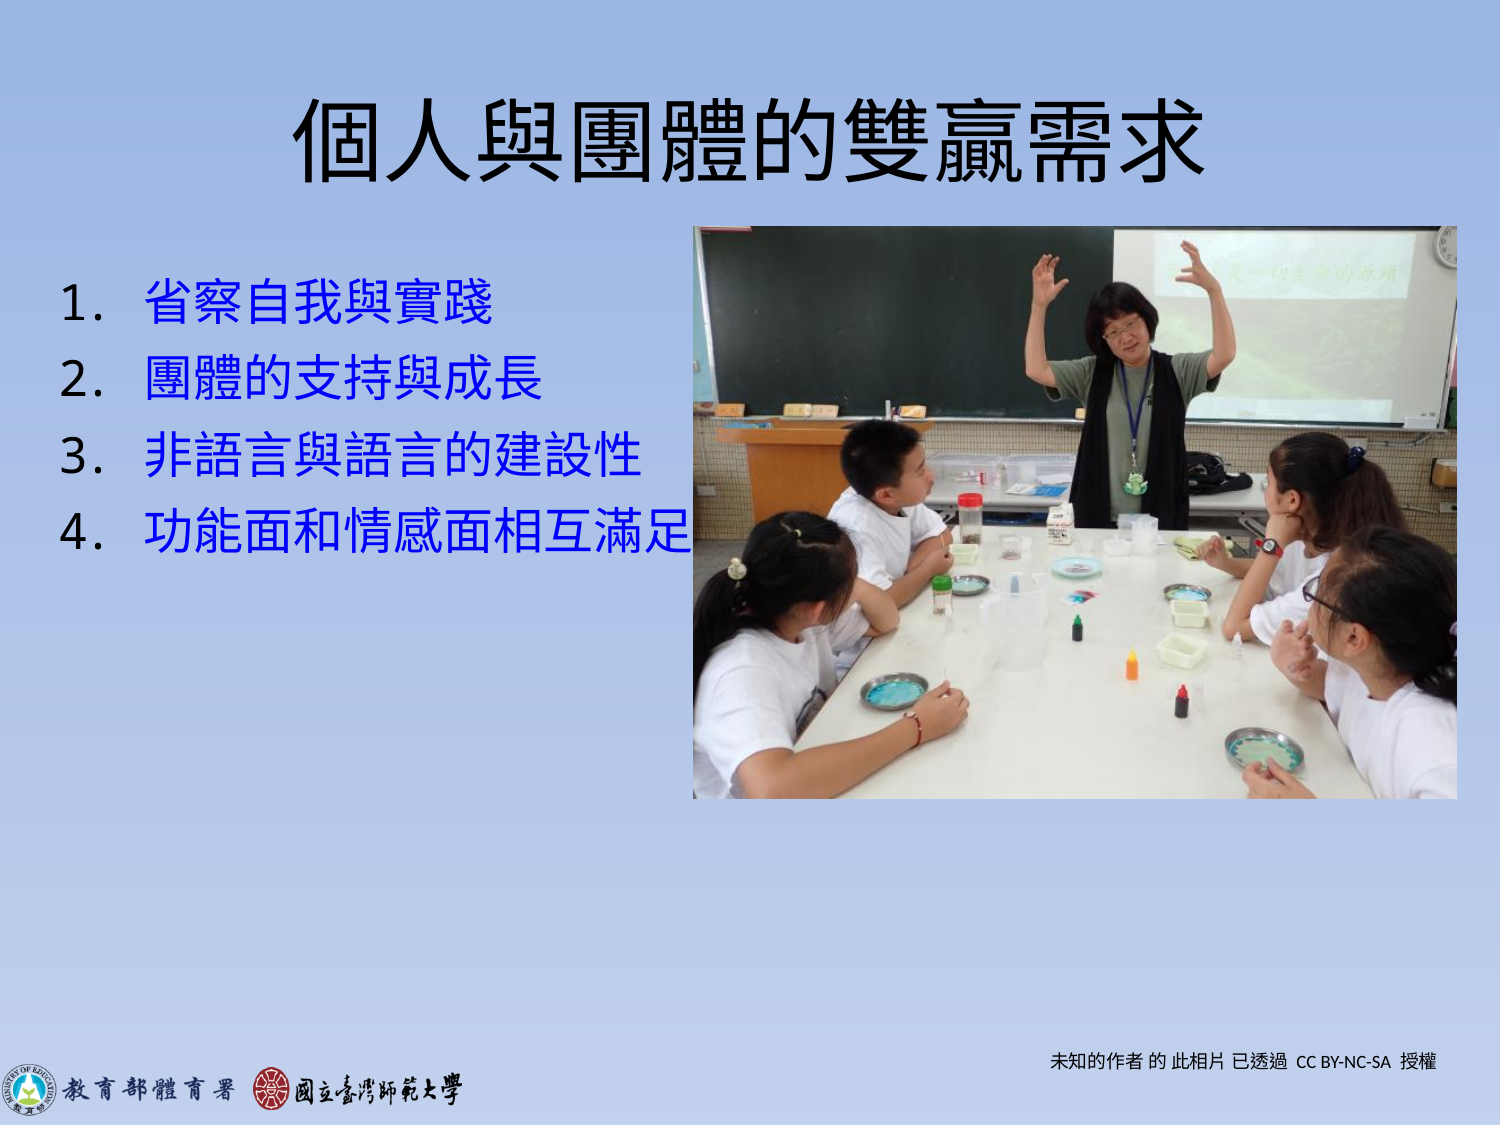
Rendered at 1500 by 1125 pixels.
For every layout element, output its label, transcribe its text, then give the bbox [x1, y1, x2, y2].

list 省察自我與實踐 團體的支持與成長 非語言與語言的建設性 功能面和情感面相互滿足 [43, 262, 861, 1005]
text_box 未知的作者 的 此相片 已透過 CC BY-NC-SA 授權 [1034, 1042, 1500, 1080]
picture [693, 226, 1457, 799]
title 個人與團體的雙贏需求 [75, 45, 1426, 233]
